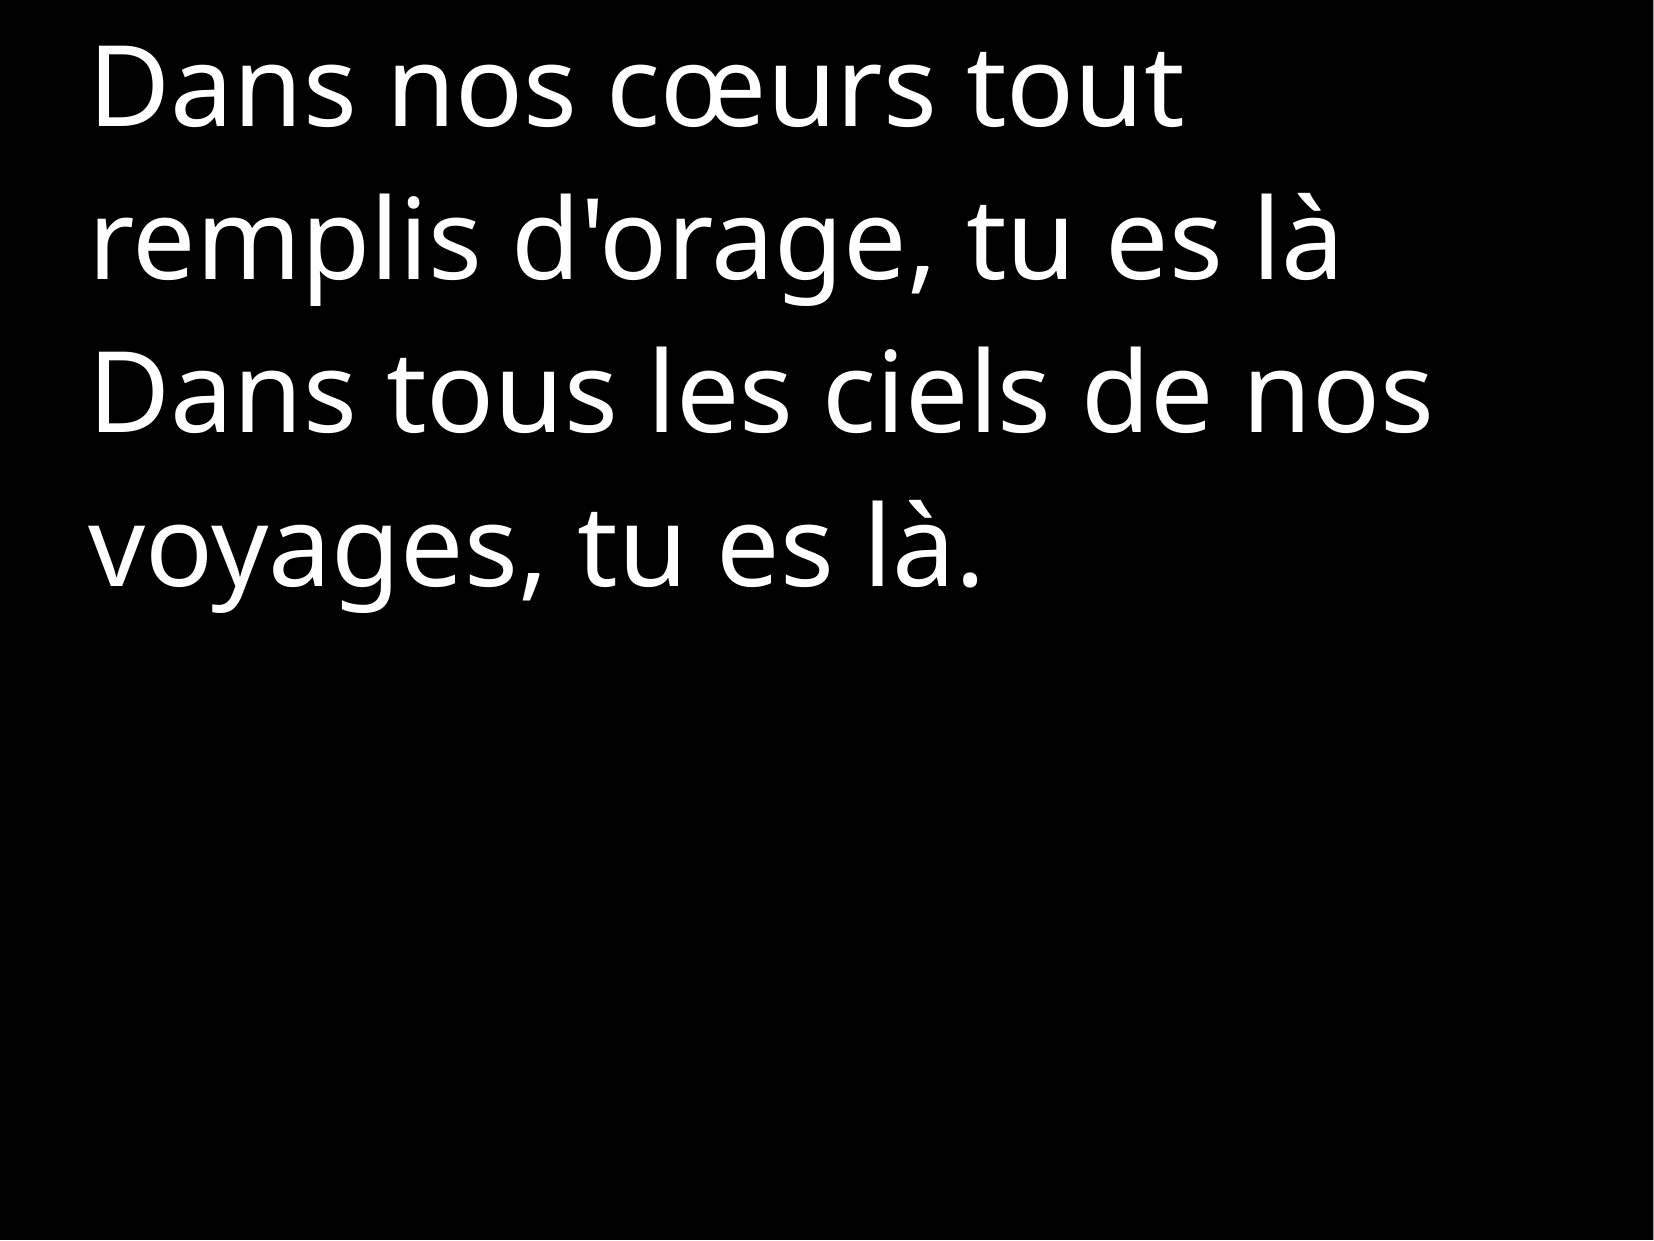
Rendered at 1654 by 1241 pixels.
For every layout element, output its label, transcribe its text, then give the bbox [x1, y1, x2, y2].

list Dans nos cœurs tout remplis d'orage, tu es là Dans tous les ciels de nos voyages, tu es là. [88, 6, 1577, 1056]
